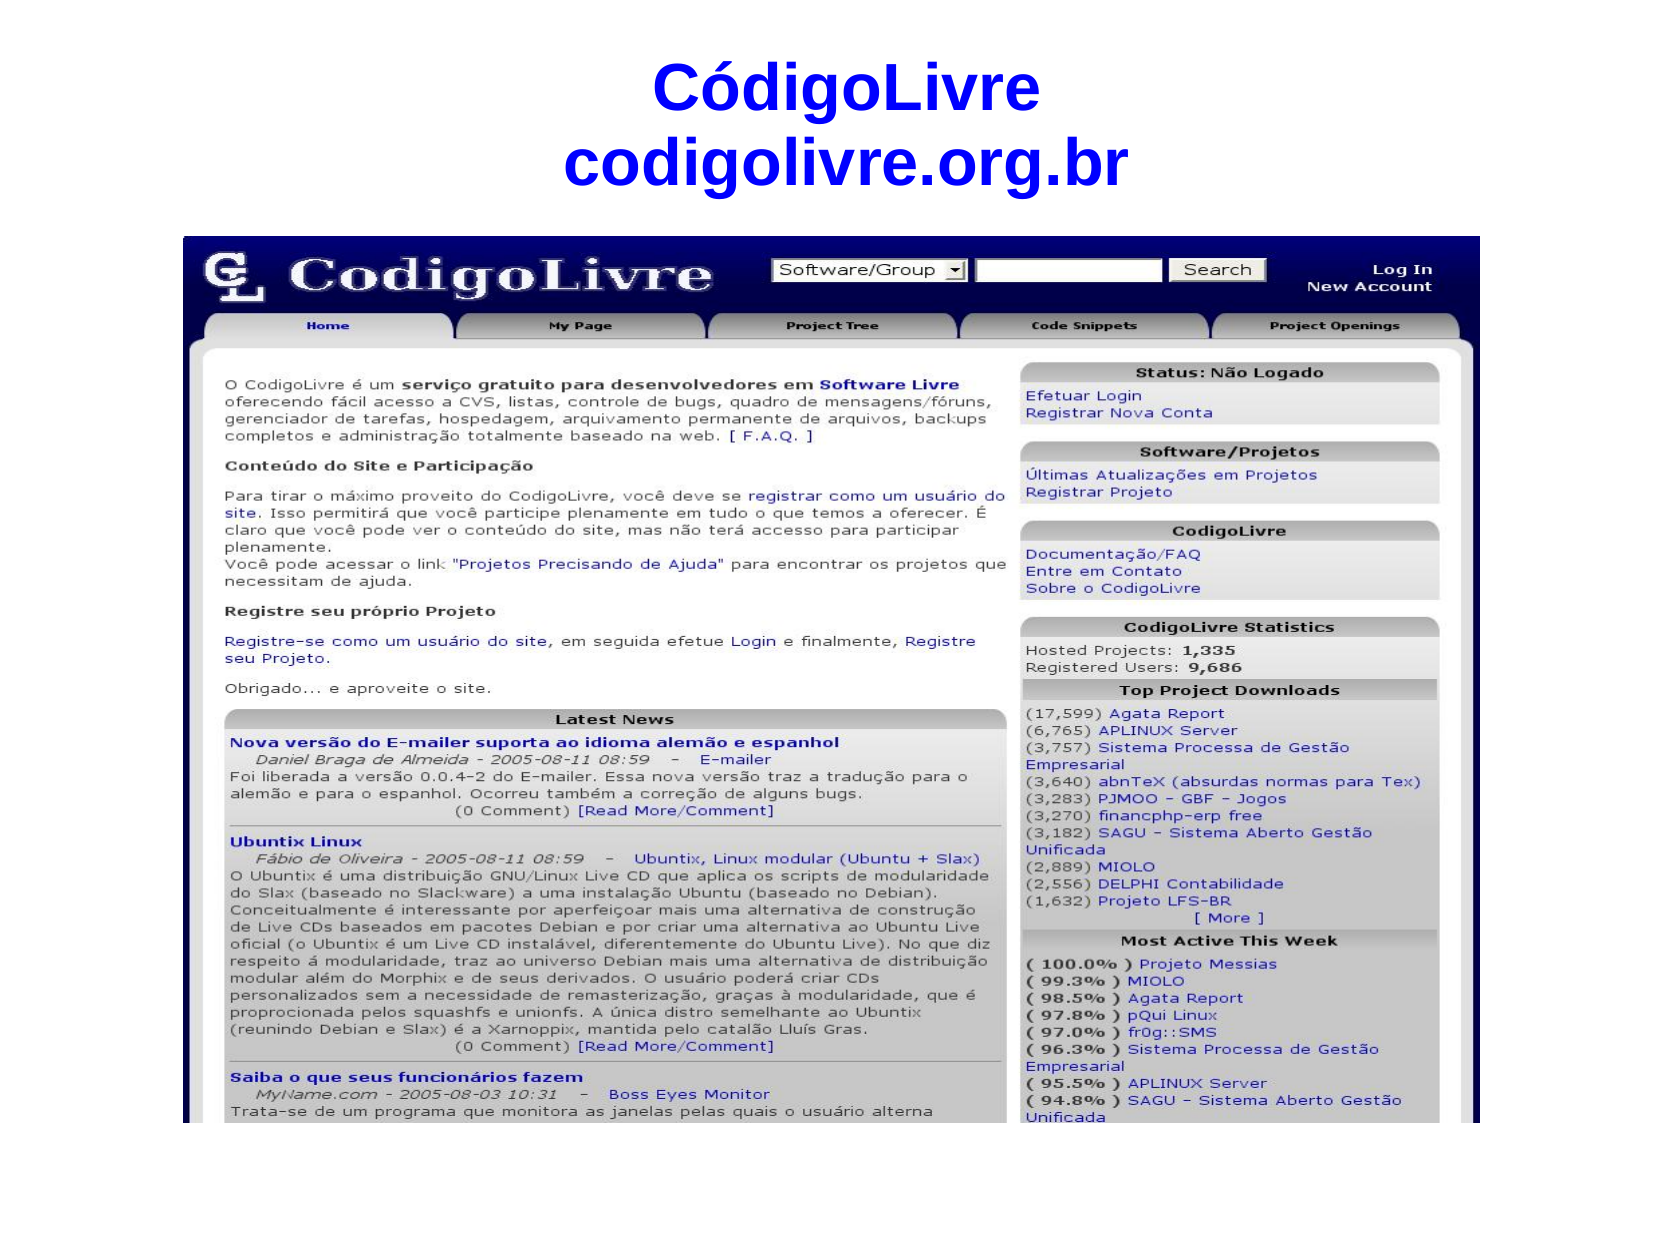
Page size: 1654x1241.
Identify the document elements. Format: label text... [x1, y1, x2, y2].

picture [183, 236, 1480, 1123]
text_box CódigoLivre codigolivre.org.br [563, 50, 1132, 201]
